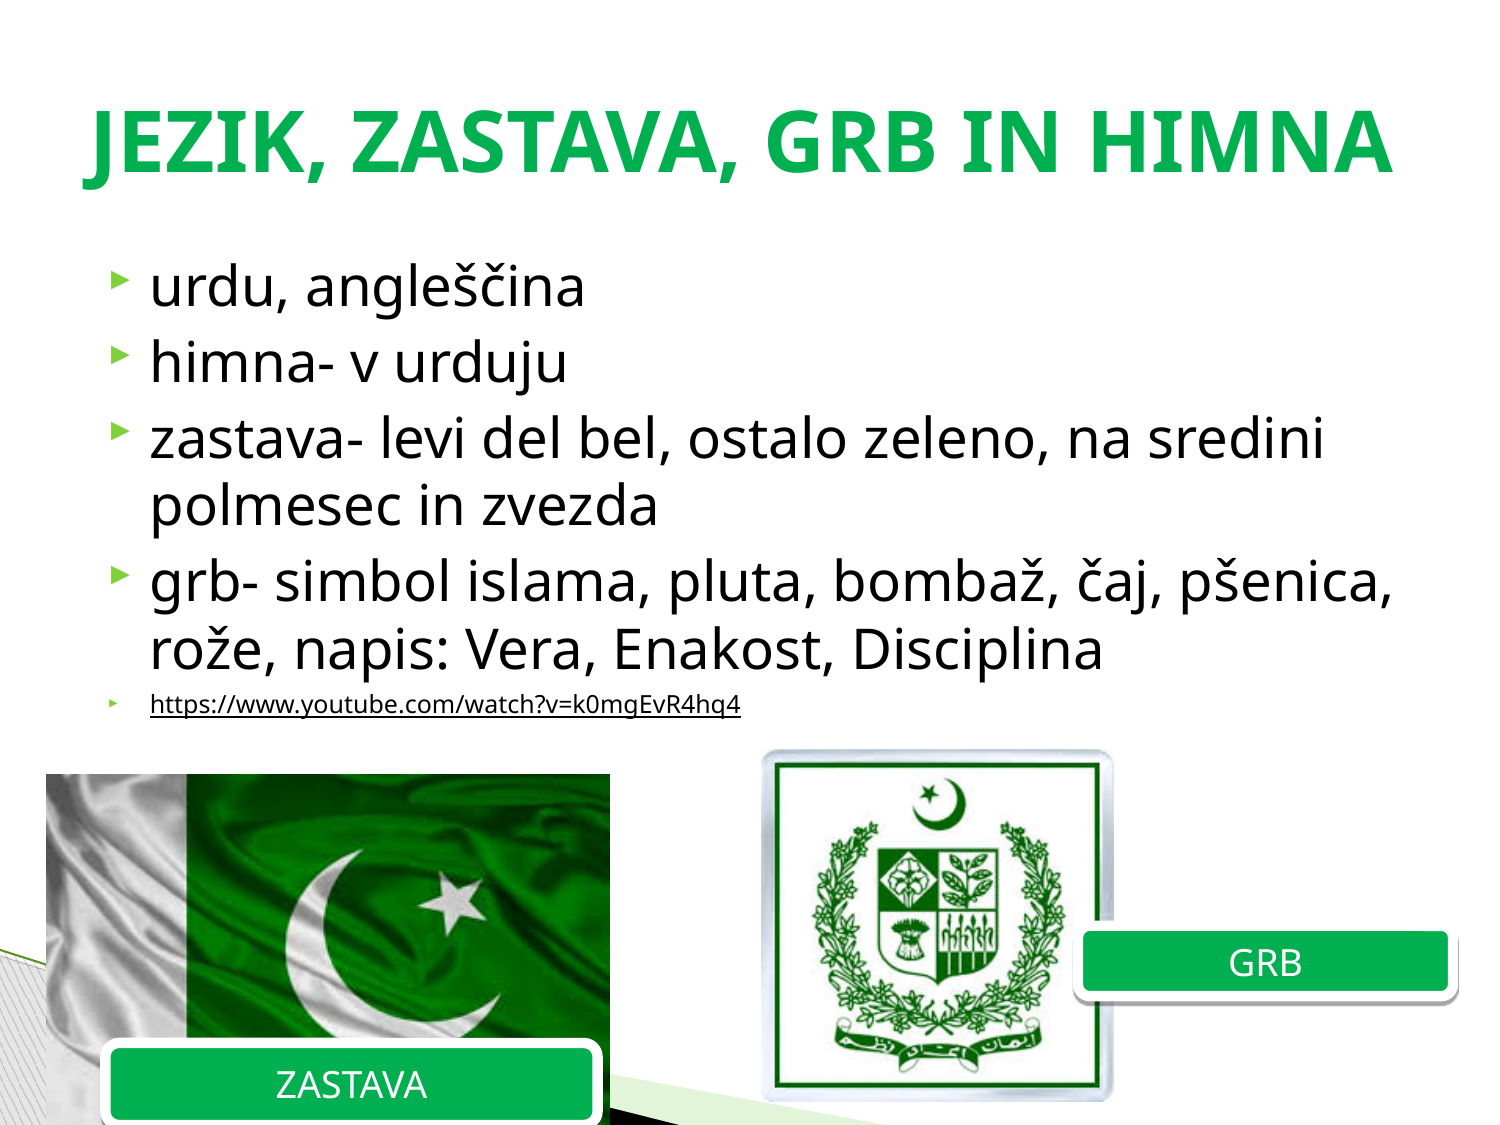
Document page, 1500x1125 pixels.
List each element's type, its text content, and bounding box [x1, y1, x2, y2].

picture [761, 749, 1114, 1102]
title JEZIK, ZASTAVA, GRB IN HIMNA [75, 45, 1425, 233]
text_box ZASTAVA [105, 1042, 598, 1125]
list urdu, angleščina himna- v urduju zastava- levi del bel, ostalo zeleno, na sredini polmesec in zvezda grb- simbol islama, pluta, bombaž, čaj, pšenica, rože, napis: Vera, Enakost, Disciplina https://www.youtube.com/watch?v=k0mgEvR4hq4 [75, 242, 1425, 986]
text_box GRB [1077, 925, 1454, 997]
picture [46, 774, 610, 1125]
